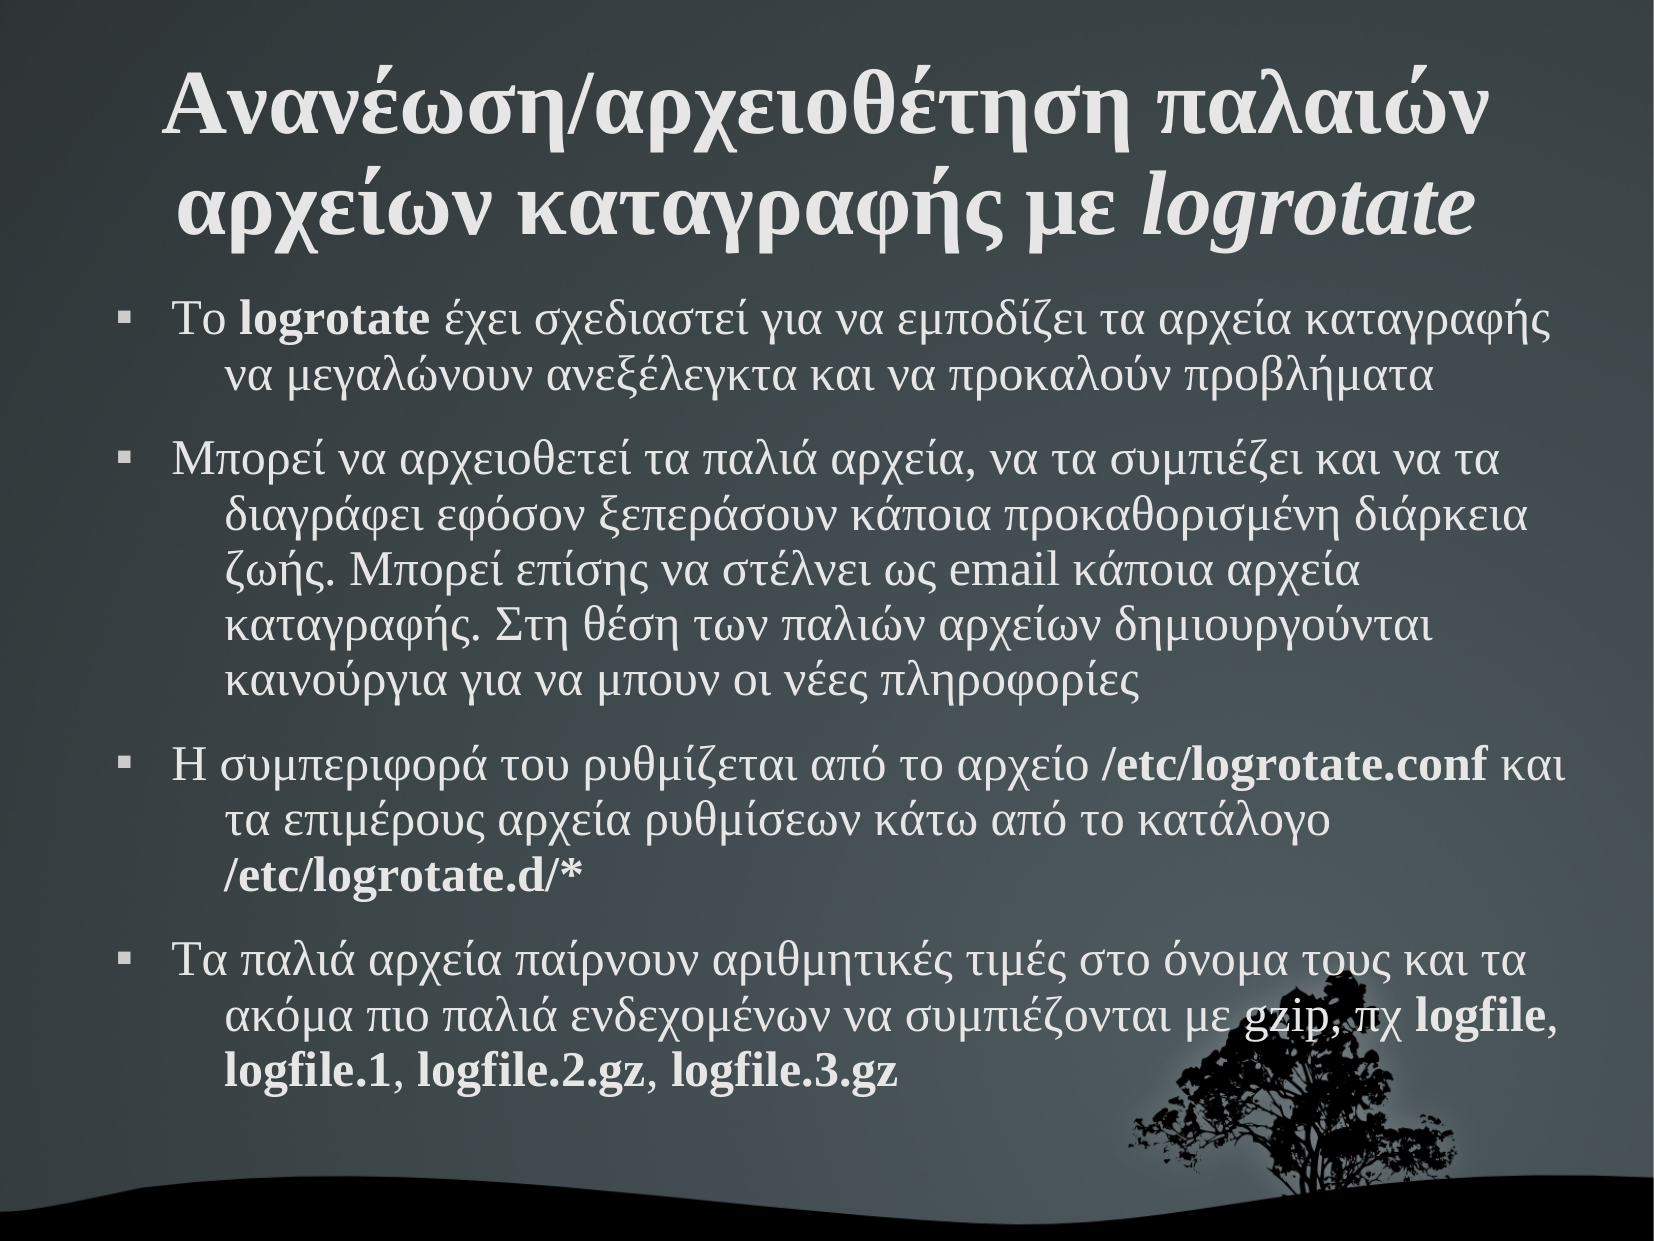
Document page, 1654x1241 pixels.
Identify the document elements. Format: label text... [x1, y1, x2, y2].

picture [0, 0, 1654, 1241]
title Ανανέωση/αρχειοθέτηση παλαιών αρχείων καταγραφής με logrotate [82, 33, 1571, 273]
list Το logrotate έχει σχεδιαστεί για να εμποδίζει τα αρχεία καταγραφής να μεγαλώνουν ανεξέλεγκτα και να προκαλούν προβλήματα Μπορεί να αρχειοθετεί τα παλιά αρχεία, να τα συμπιέζει και να τα διαγράφει εφόσον ξεπεράσουν κάποια προκαθορισμένη διάρκεια ζωής. Μπορεί επίσης να στέλνει ως email κάποια αρχεία καταγραφής. Στη θέση των παλιών αρχείων δημιουργούνται καινούργια για να μπουν οι νέες πληροφορίες Η συμπεριφορά του ρυθμίζεται από το αρχείο /etc/logrotate.conf και τα επιμέρους αρχεία ρυθμίσεων κάτω από το κατάλογο /etc/logrotate.d/* Τα παλιά αρχεία παίρνουν αριθμητικές τιμές στο όνομα τους και τα ακόμα πιο παλιά ενδεχομένων να συμπιέζονται με gzip, πχ logfile, logfile.1, logfile.2.gz, logfile.3.gz [82, 290, 1571, 1189]
